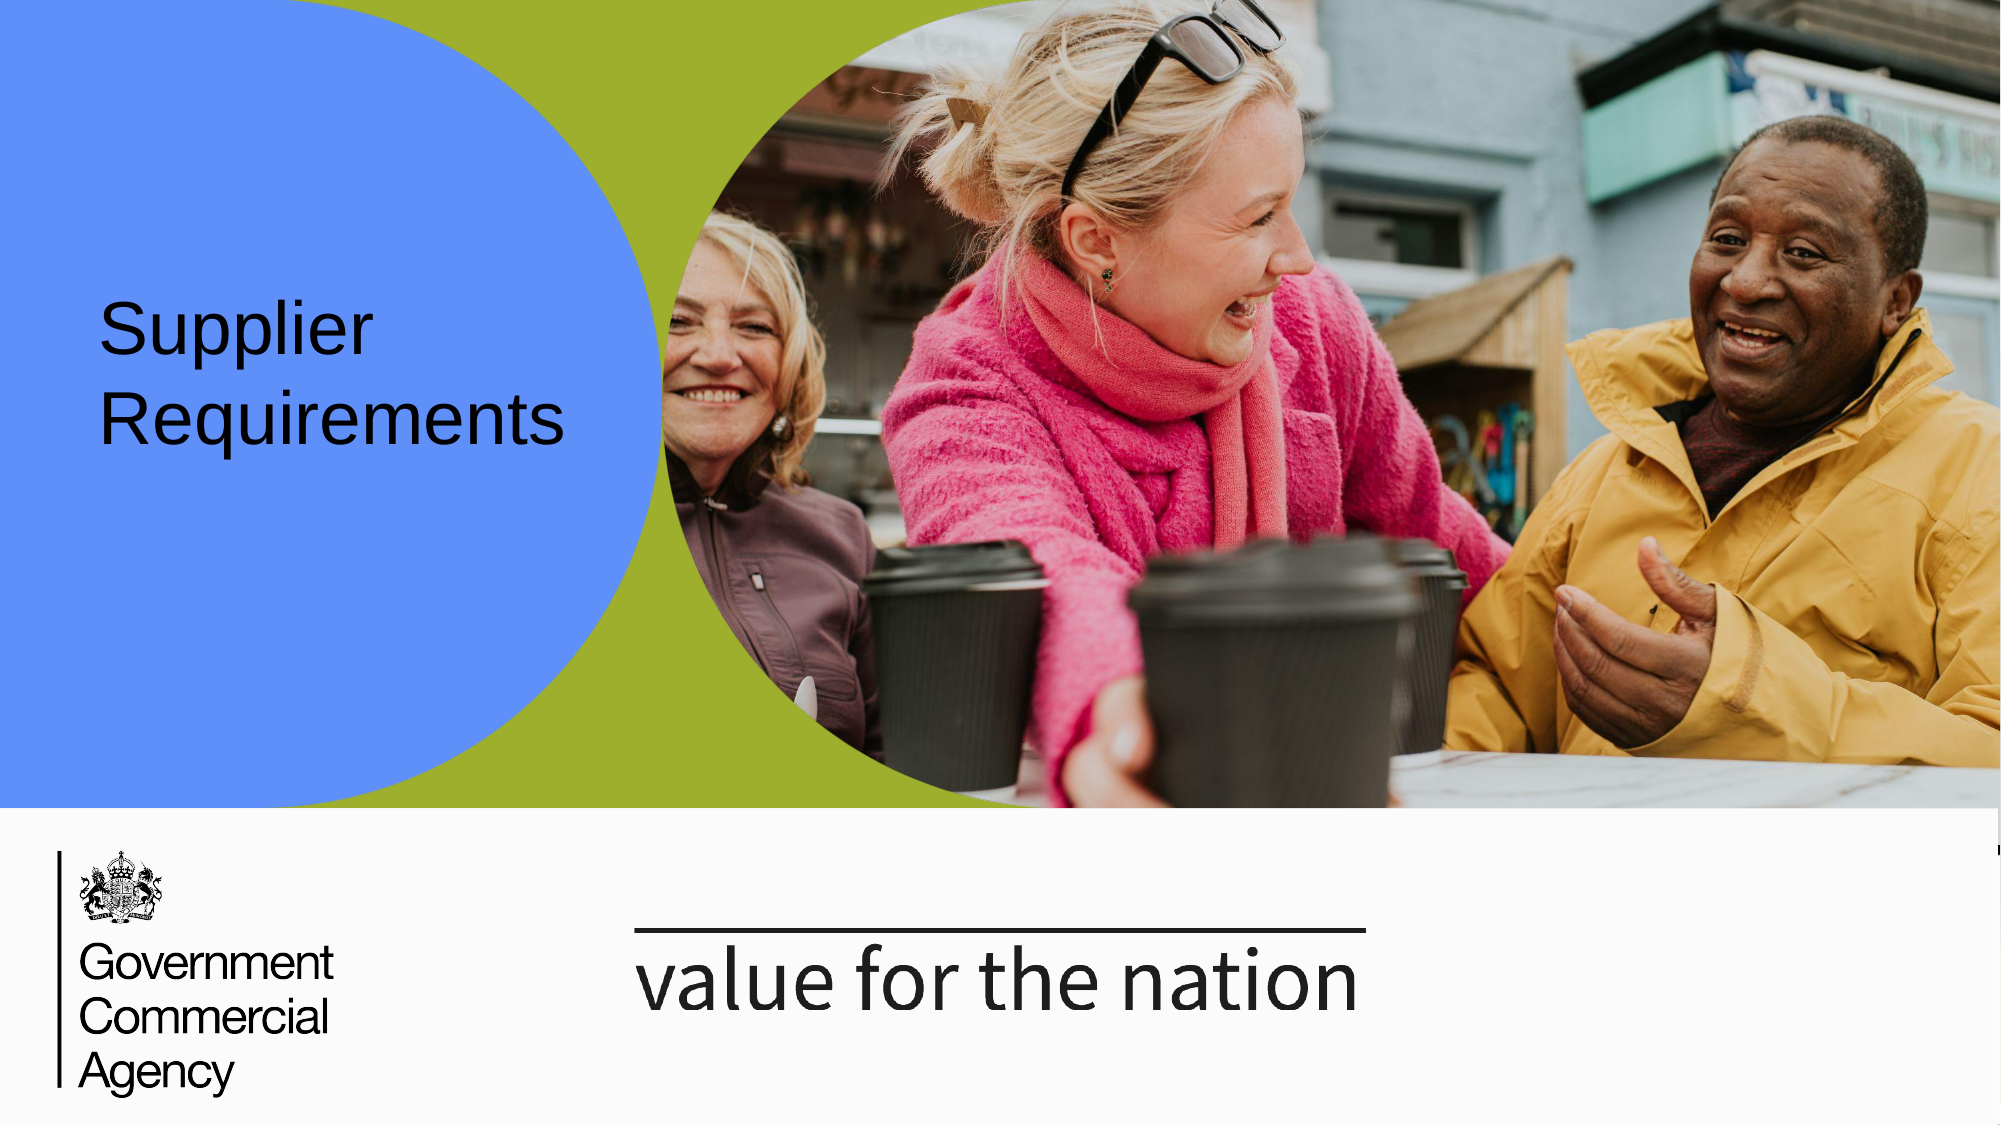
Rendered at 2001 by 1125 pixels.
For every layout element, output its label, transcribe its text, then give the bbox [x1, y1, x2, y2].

title Supplier Requirements [78, 259, 680, 602]
